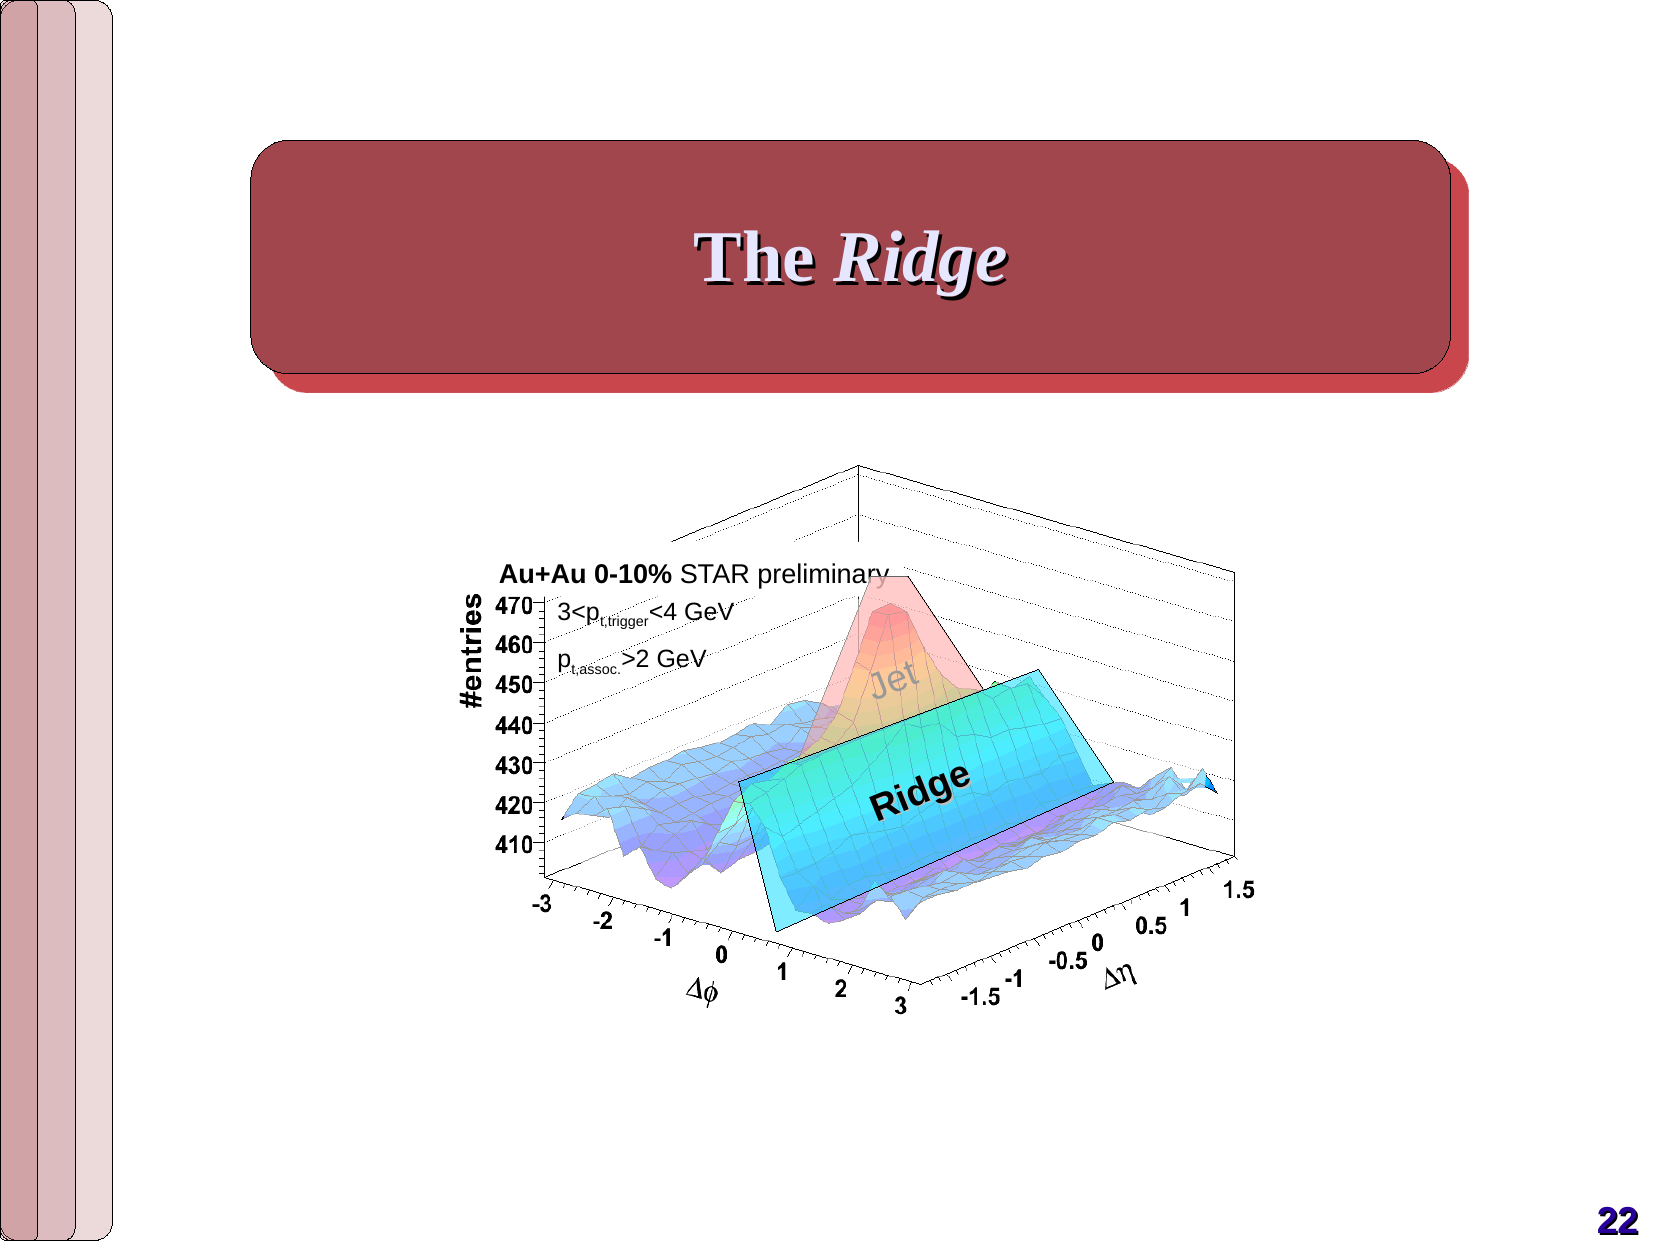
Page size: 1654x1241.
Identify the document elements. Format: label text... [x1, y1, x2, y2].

picture [458, 400, 1320, 1050]
text_box The Ridge [250, 140, 1451, 374]
text_box Au+Au 0-10% STAR preliminary [484, 541, 905, 597]
text_box [564, 576, 1208, 970]
text_box Ridge [847, 718, 1043, 842]
text_box 3<pt,trigger<4 GeV pt,assoc.>2 GeV [542, 597, 784, 685]
